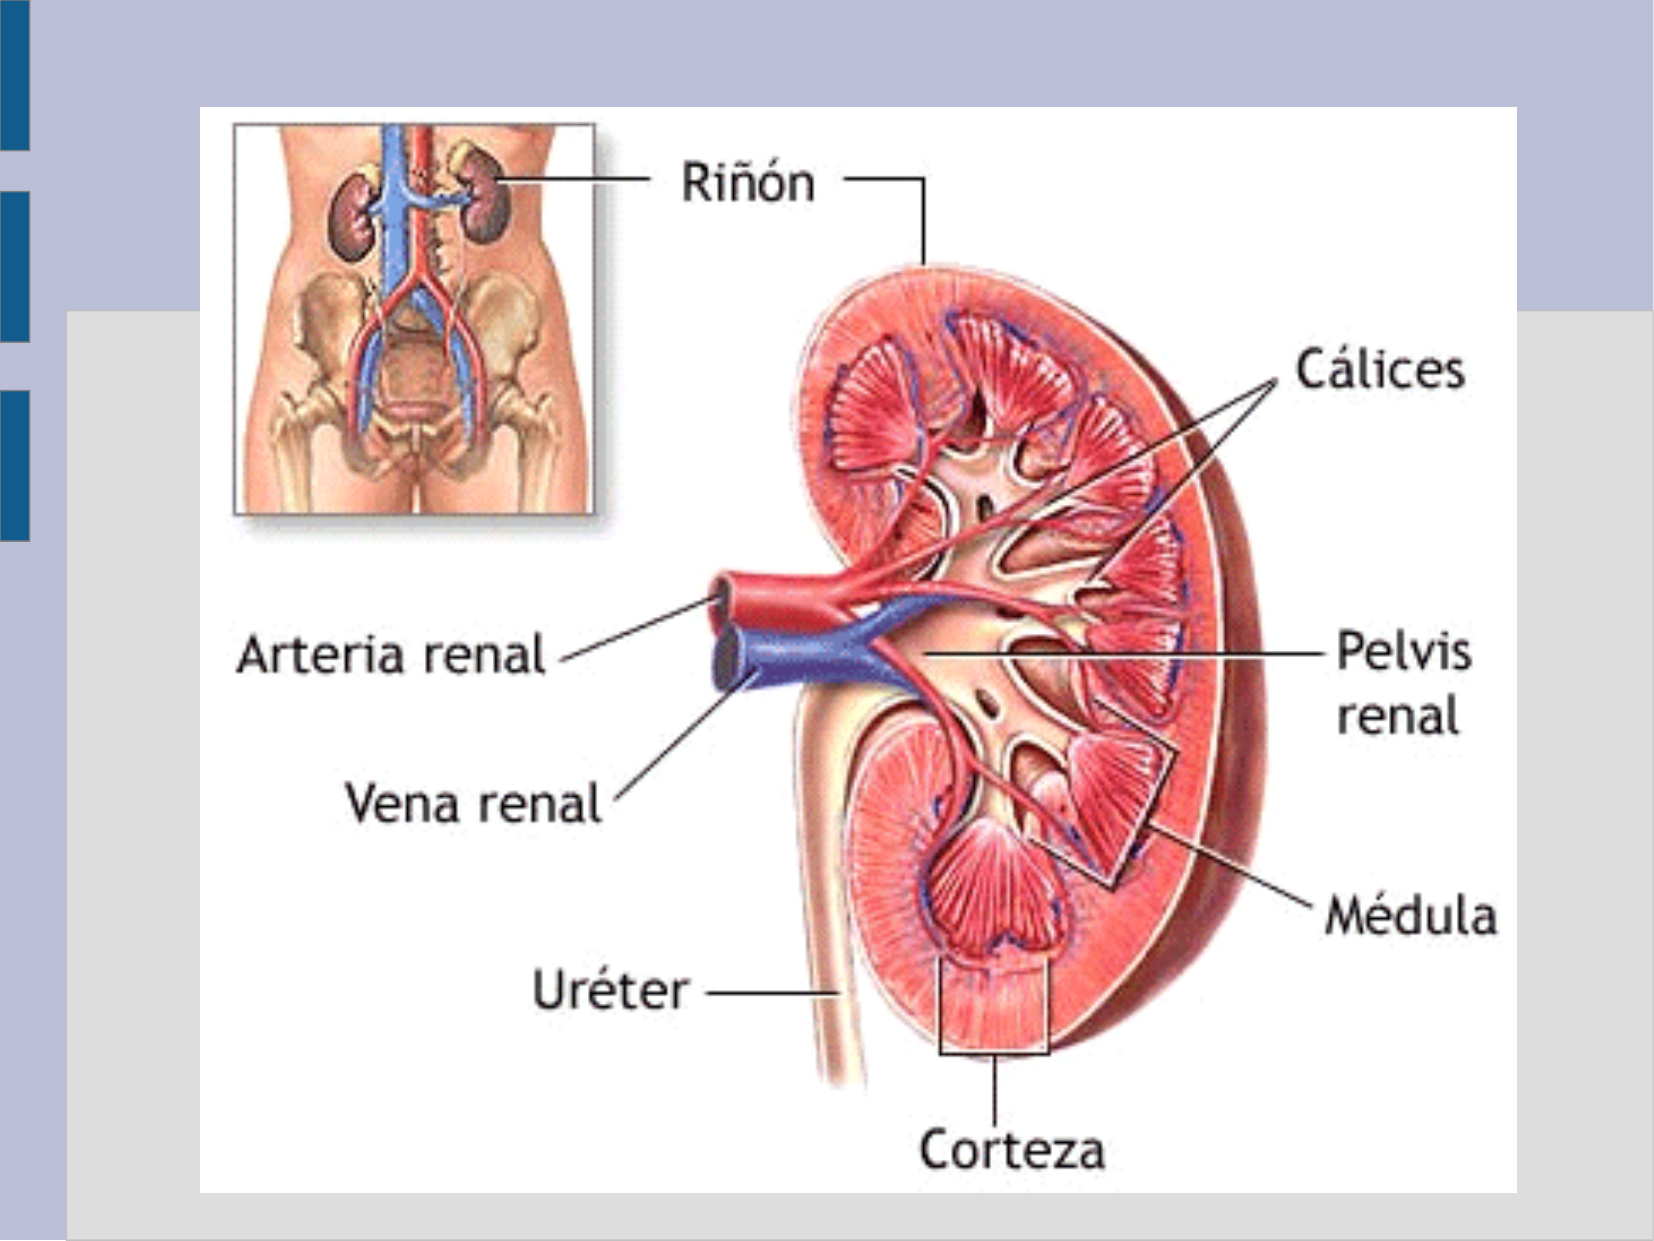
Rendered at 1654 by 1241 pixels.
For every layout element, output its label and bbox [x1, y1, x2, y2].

picture [200, 107, 1517, 1193]
